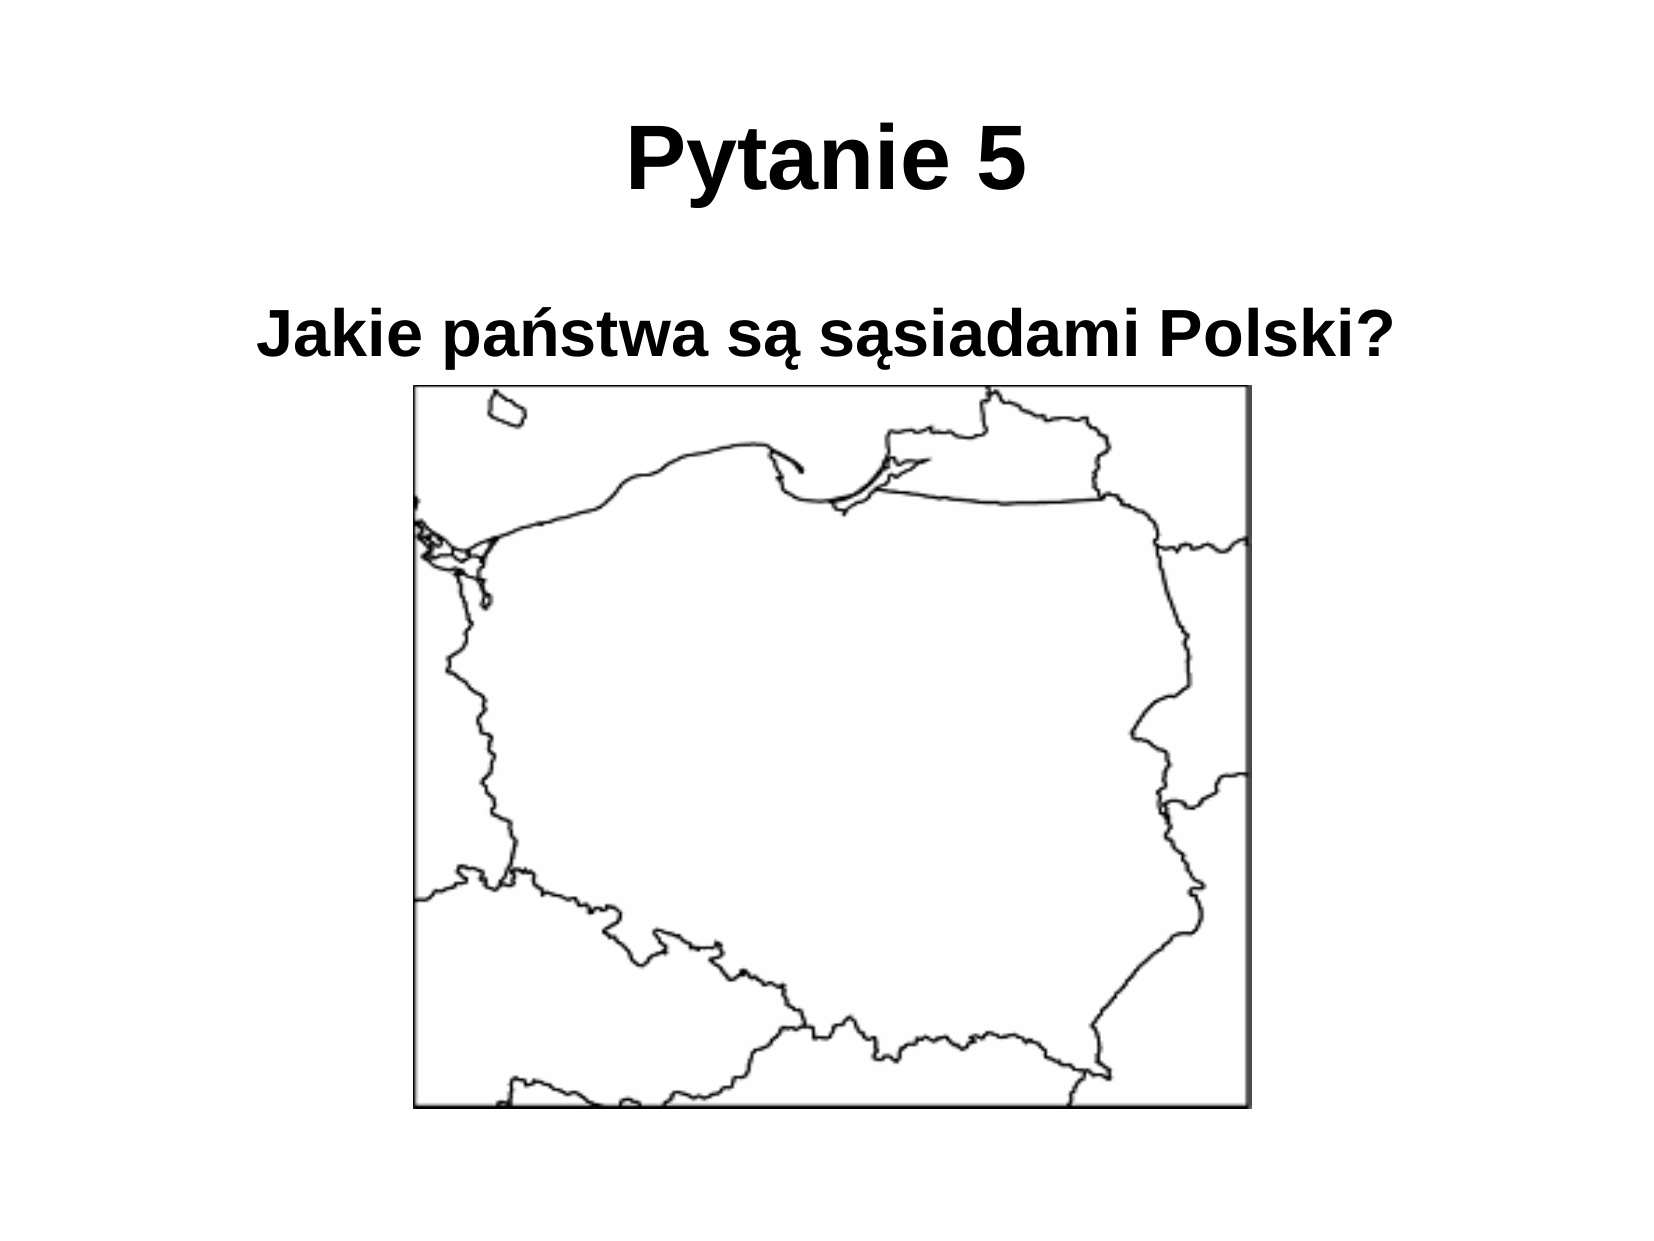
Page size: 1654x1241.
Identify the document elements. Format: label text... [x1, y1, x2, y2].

title Pytanie 5 [82, 49, 1571, 257]
picture [413, 386, 1252, 1109]
list Jakie państwa są sąsiadami Polski? [82, 290, 1571, 1109]
